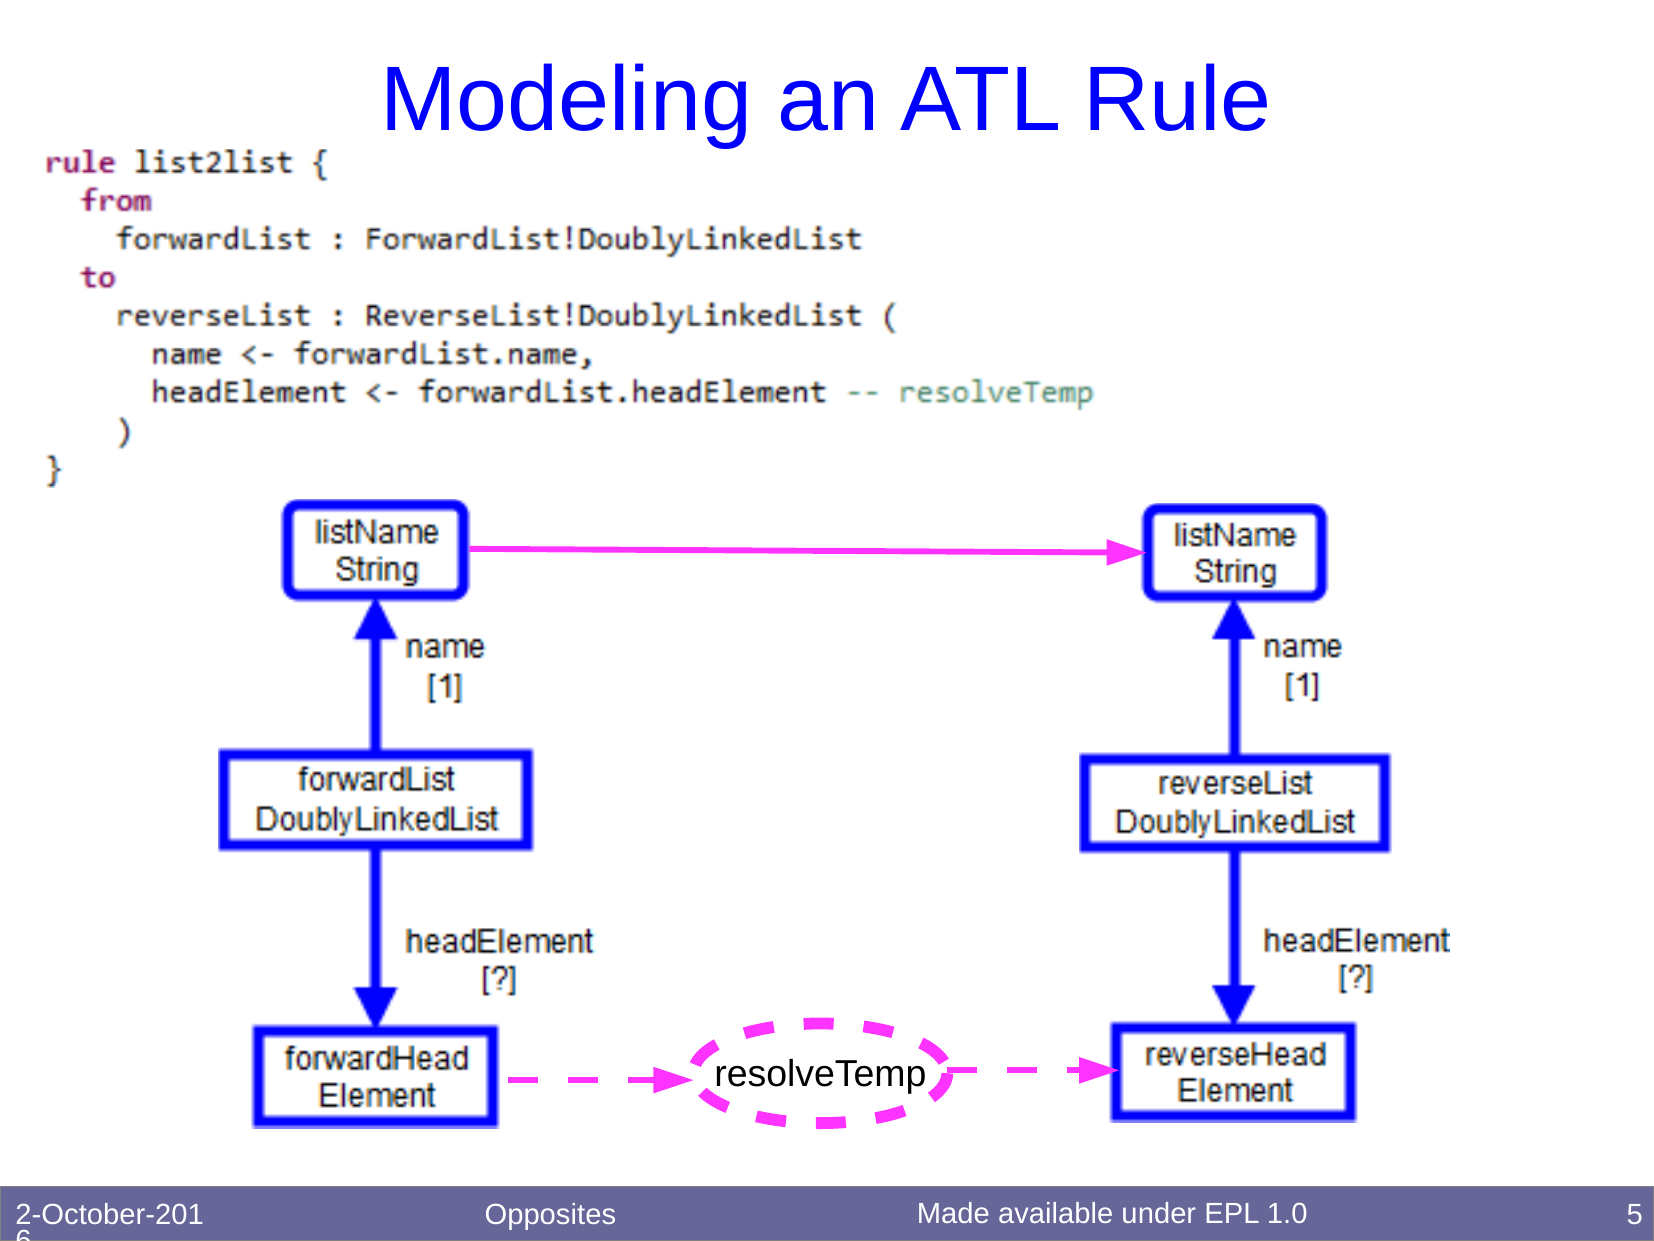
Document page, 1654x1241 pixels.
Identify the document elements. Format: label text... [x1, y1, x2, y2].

text_box resolveTemp [693, 1023, 948, 1124]
picture [218, 499, 596, 1129]
picture [1079, 503, 1450, 1124]
picture [45, 149, 1096, 488]
title Modeling an ATL Rule [82, 47, 1571, 150]
